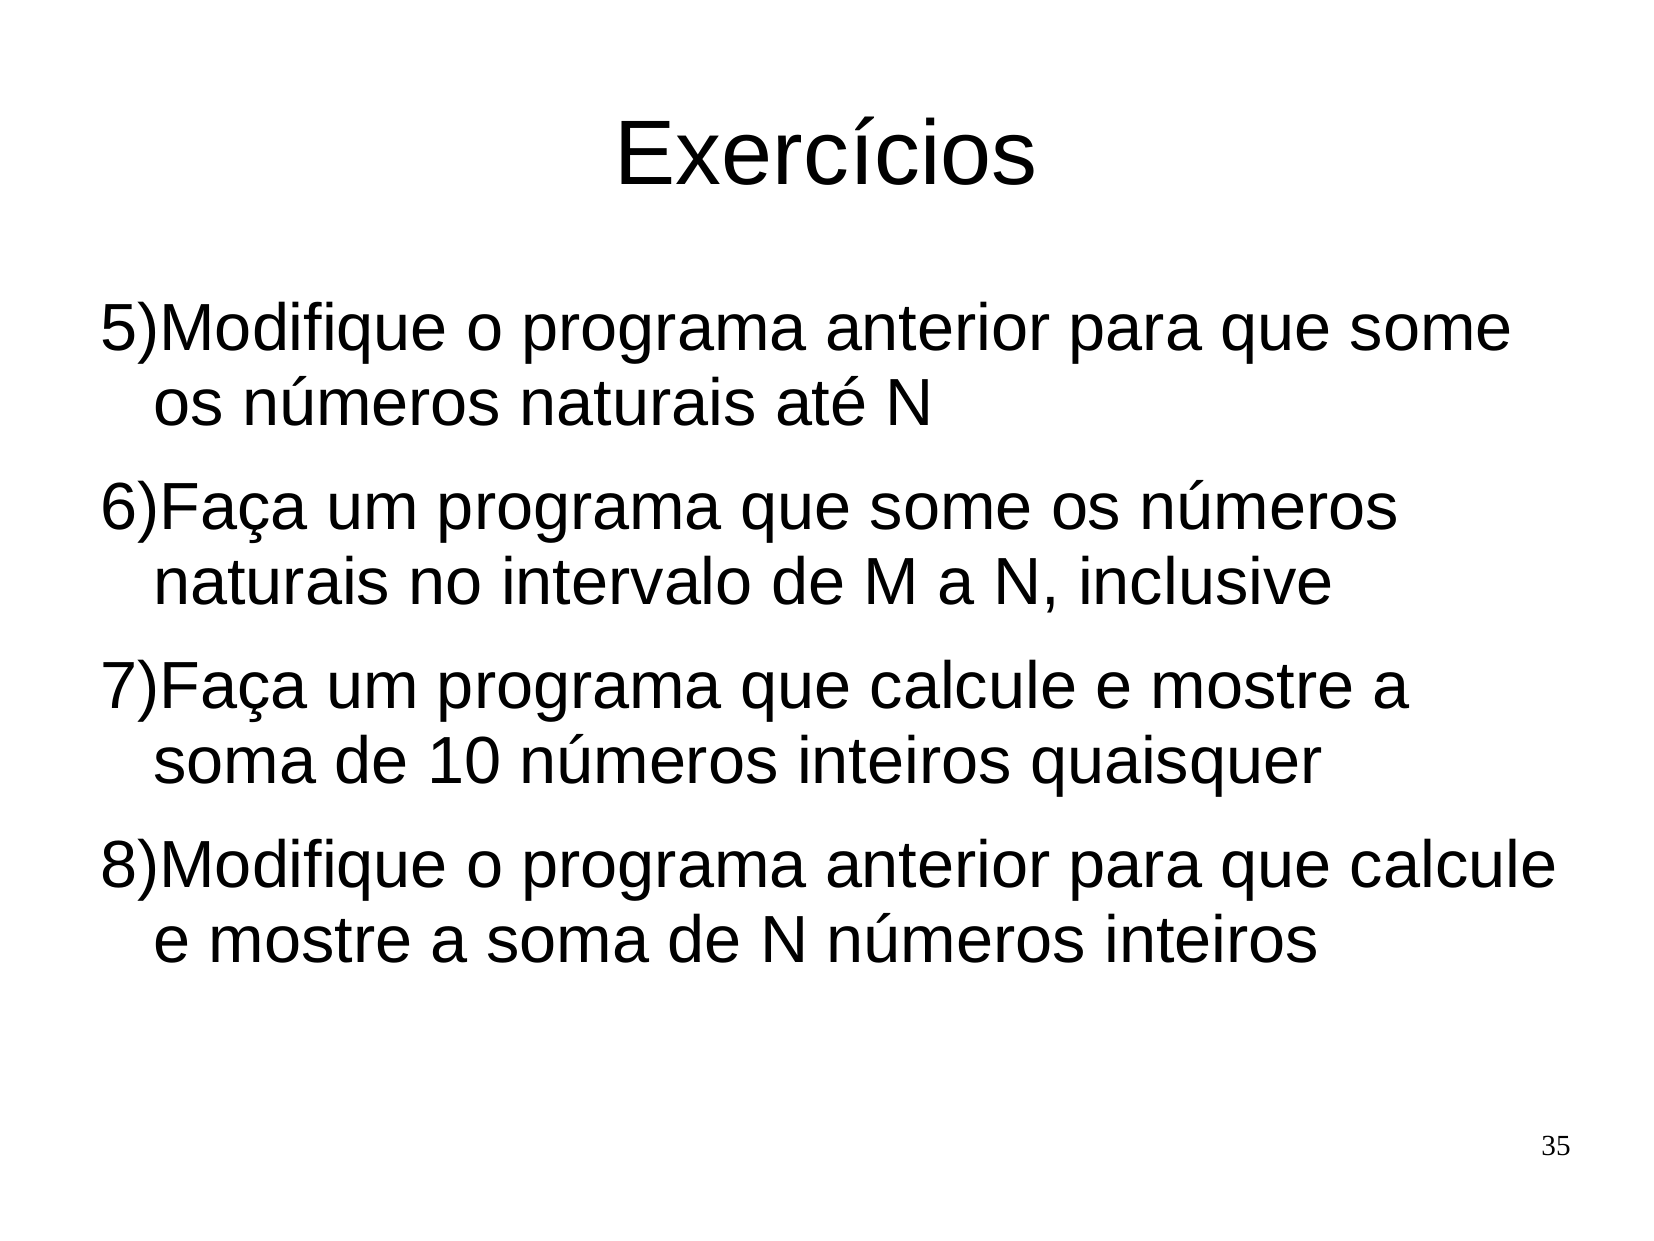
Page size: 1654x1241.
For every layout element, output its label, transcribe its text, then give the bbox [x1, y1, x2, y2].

title Exercícios [82, 49, 1571, 257]
list Modifique o programa anterior para que some os números naturais até N Faça um programa que some os números naturais no intervalo de M a N, inclusive Faça um programa que calcule e mostre a soma de 10 números inteiros quaisquer Modifique o programa anterior para que calcule e mostre a soma de N números inteiros [82, 290, 1571, 1134]
